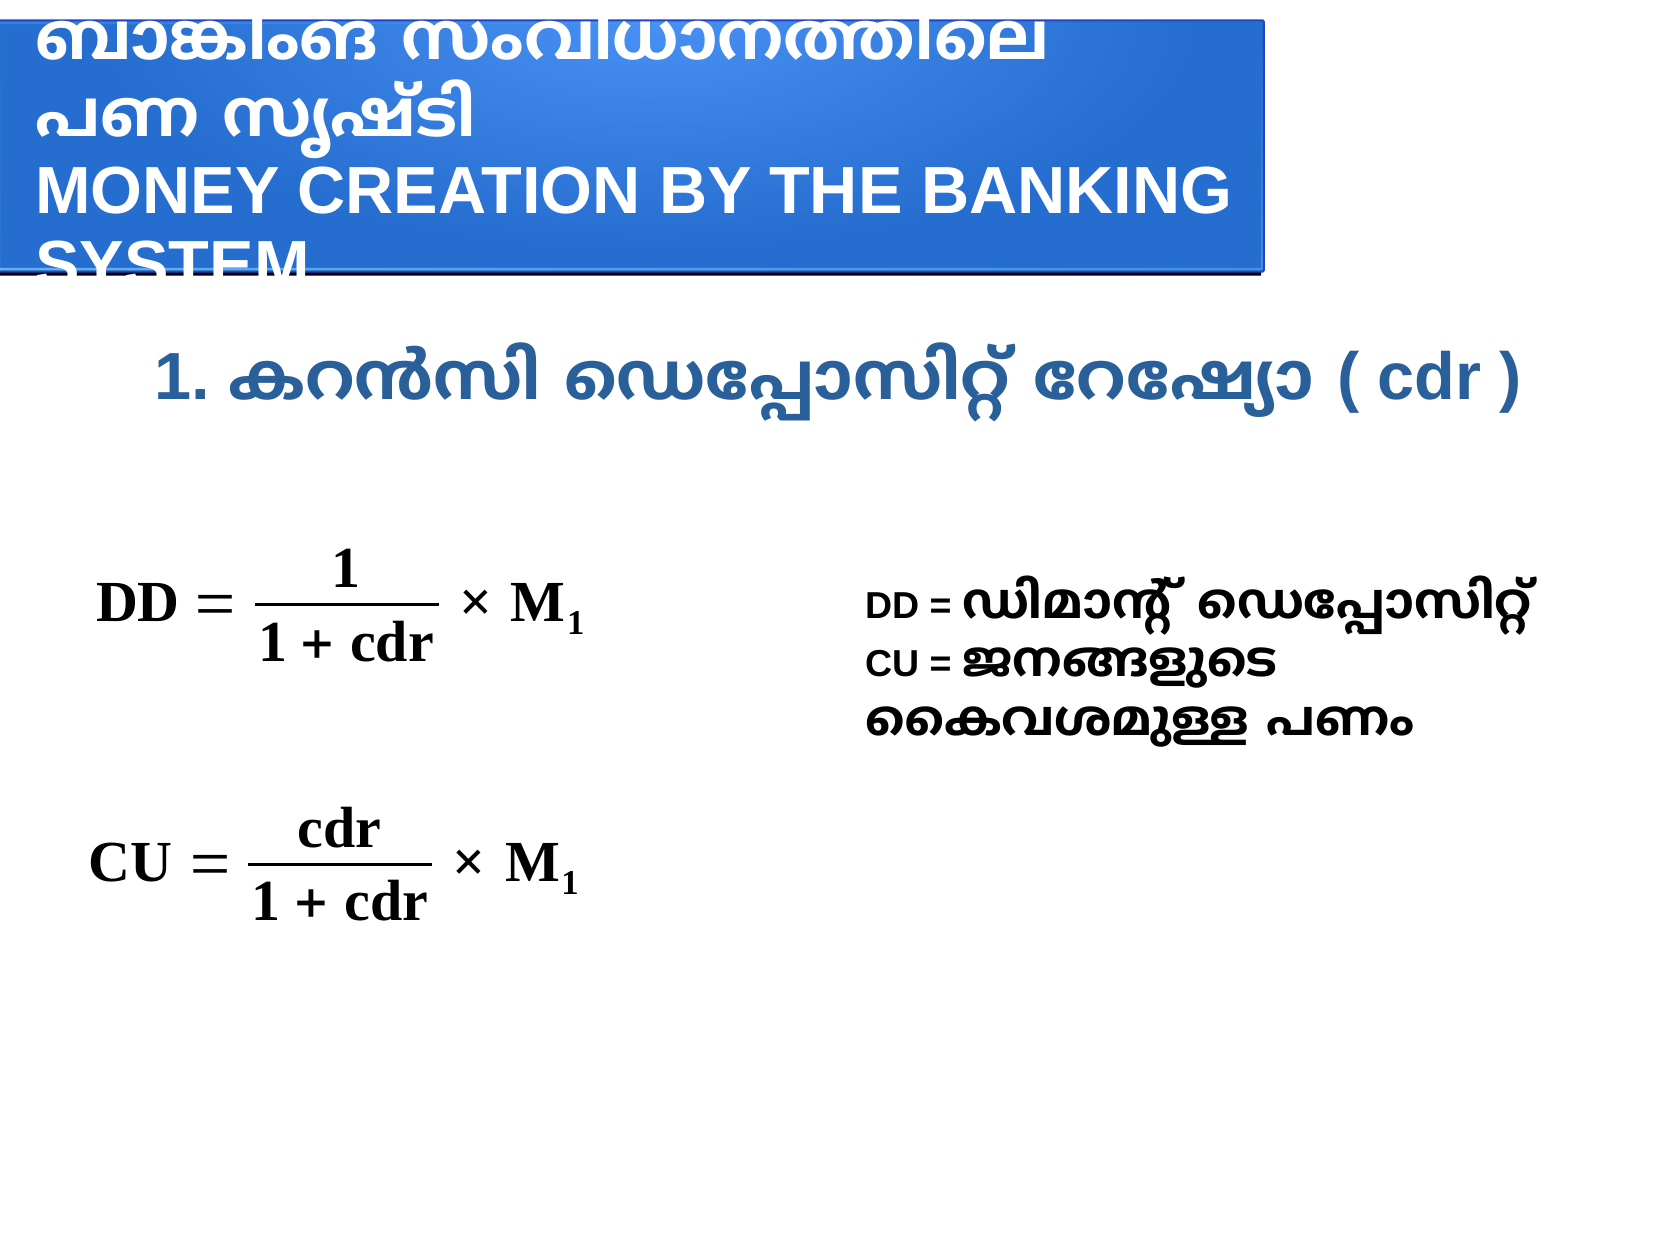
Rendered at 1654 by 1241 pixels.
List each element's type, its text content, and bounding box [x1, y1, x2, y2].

text_box DD = ഡിമാന്റ് ഡെപ്പോസിറ്റ് CU = ജനങ്ങളുടെ കൈവശമുള്ള പണം [850, 564, 1630, 697]
title ബാങ്കിംങ് സംവിധാനത്തിലെ പണ സൃഷ്ടി MONEY CREATION BY THE BANKING SYSTEM [35, 35, 1235, 264]
chart [88, 536, 591, 674]
text_box 1. കറൻസി ഡെപ്പോസിറ്റ് റേഷ്യോ ( cdr ) [23, 330, 1654, 564]
chart [82, 795, 585, 934]
